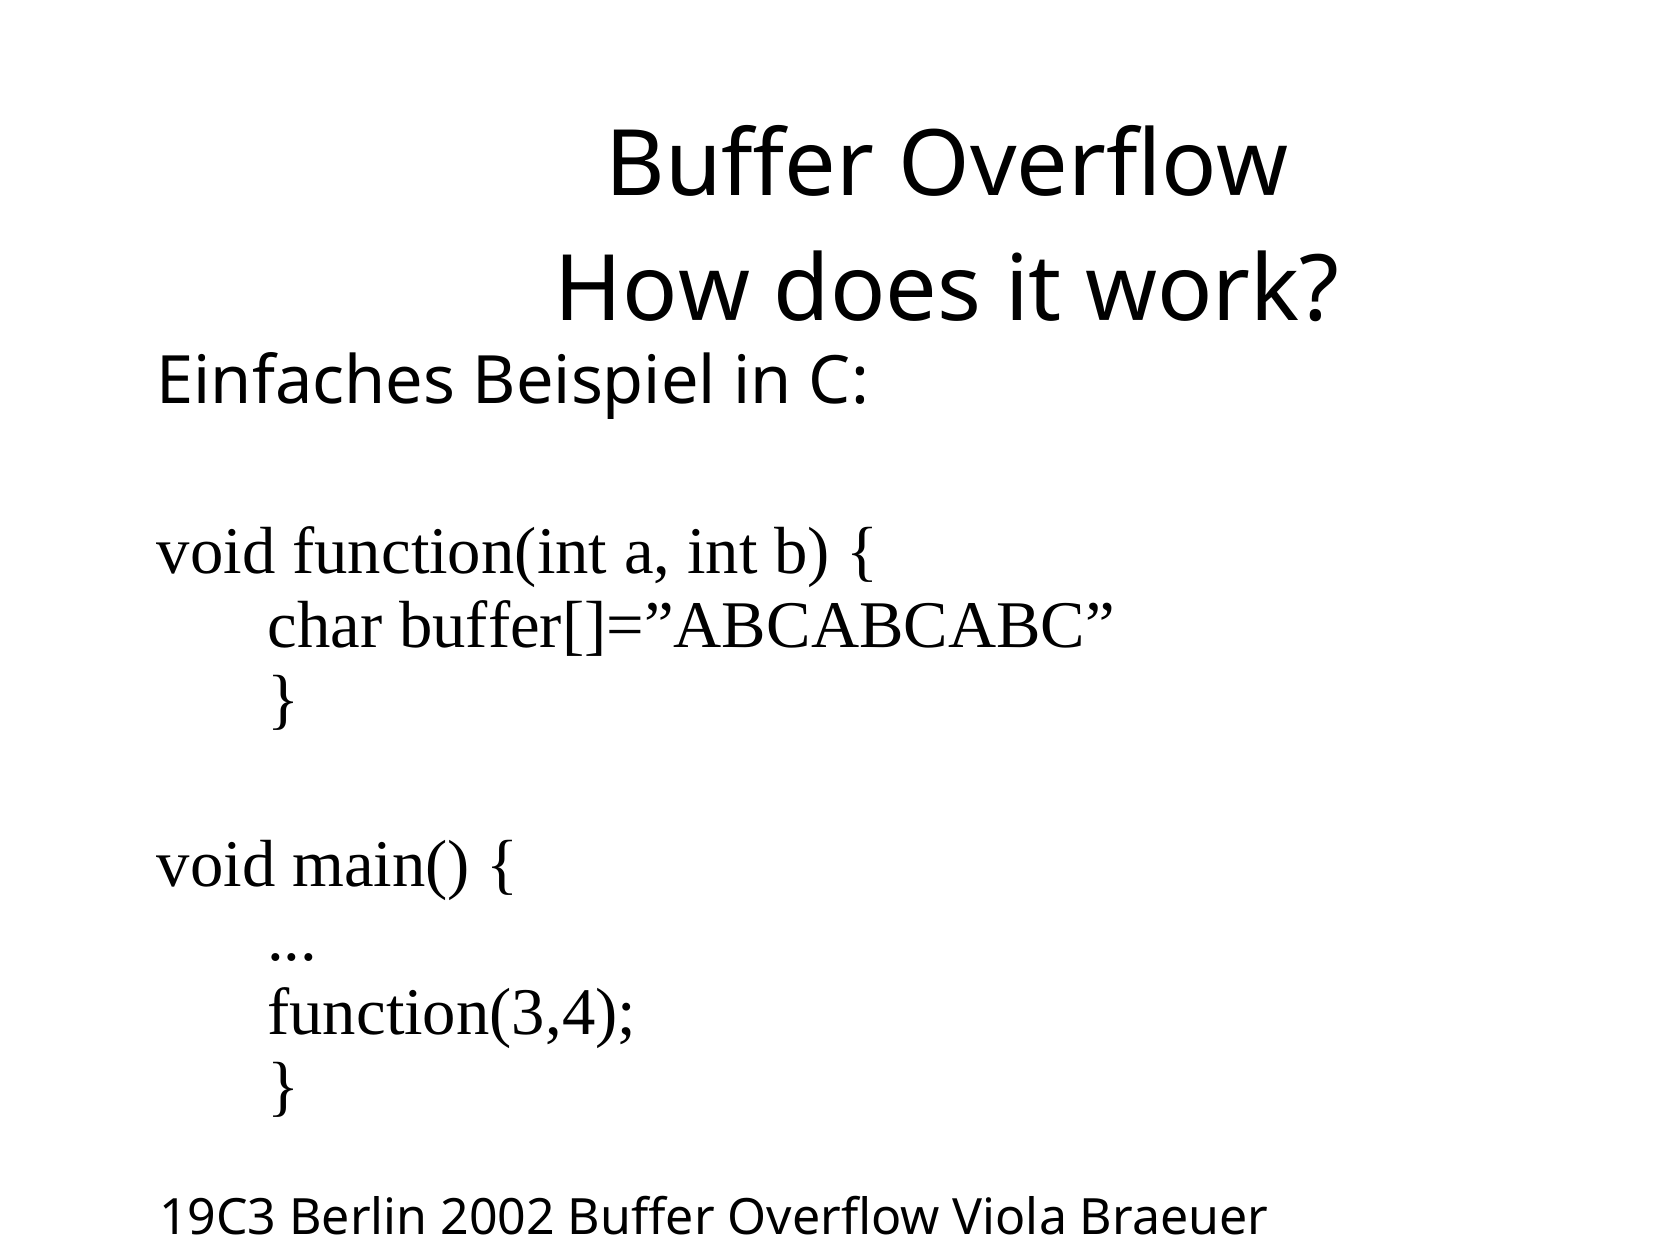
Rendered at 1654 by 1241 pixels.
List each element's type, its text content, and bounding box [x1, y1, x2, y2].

text_box Buffer Overflow How does it work? [241, 0, 1654, 348]
text_box 19C3 Berlin 2002 Buffer Overflow Viola Braeuer [159, 1112, 1269, 1241]
text_box Einfaches Beispiel in C: void function(int a, int b) { char buffer[]=”ABCABCABC” } void main() { ... function(3,4); } [121, 267, 1534, 1098]
